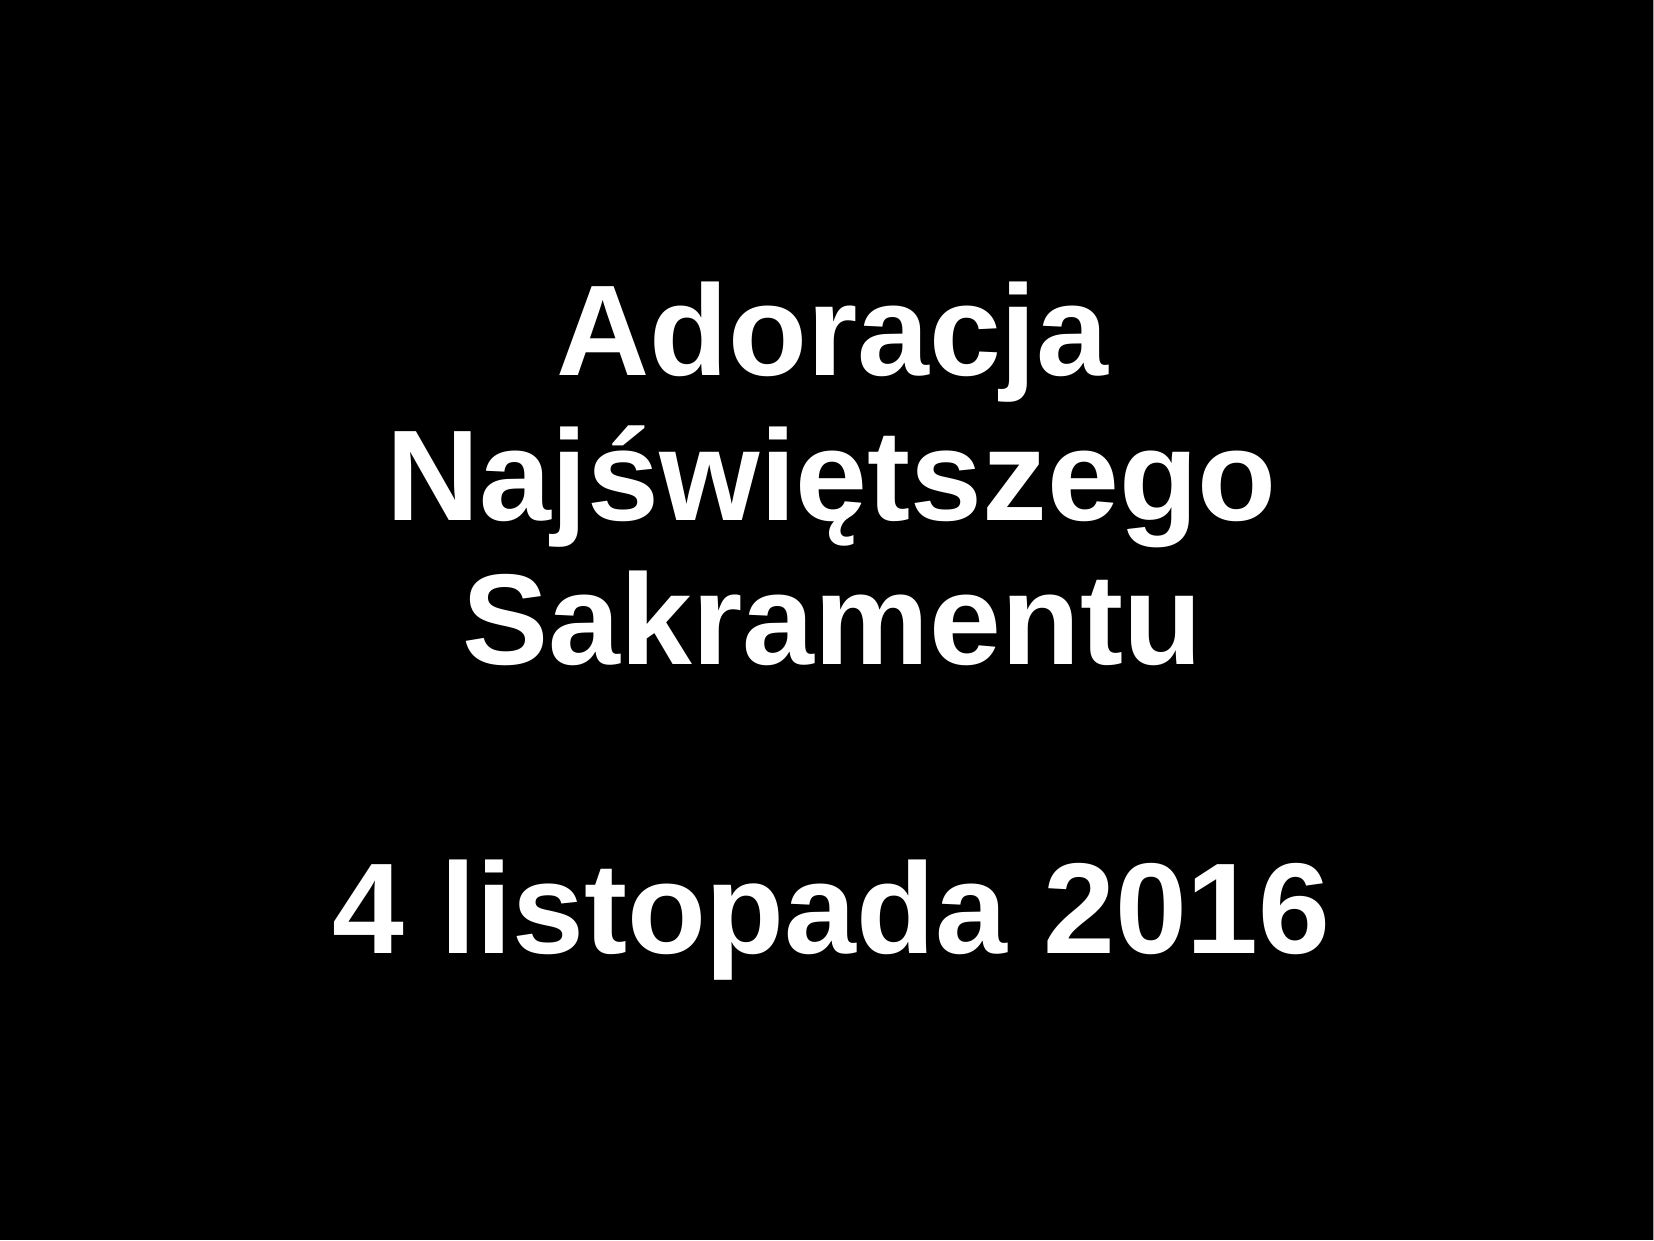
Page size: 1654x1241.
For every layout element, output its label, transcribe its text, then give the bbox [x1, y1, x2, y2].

subtitle Adoracja Najświętszego Sakramentu 4 listopada 2016 [47, 47, 1619, 1193]
